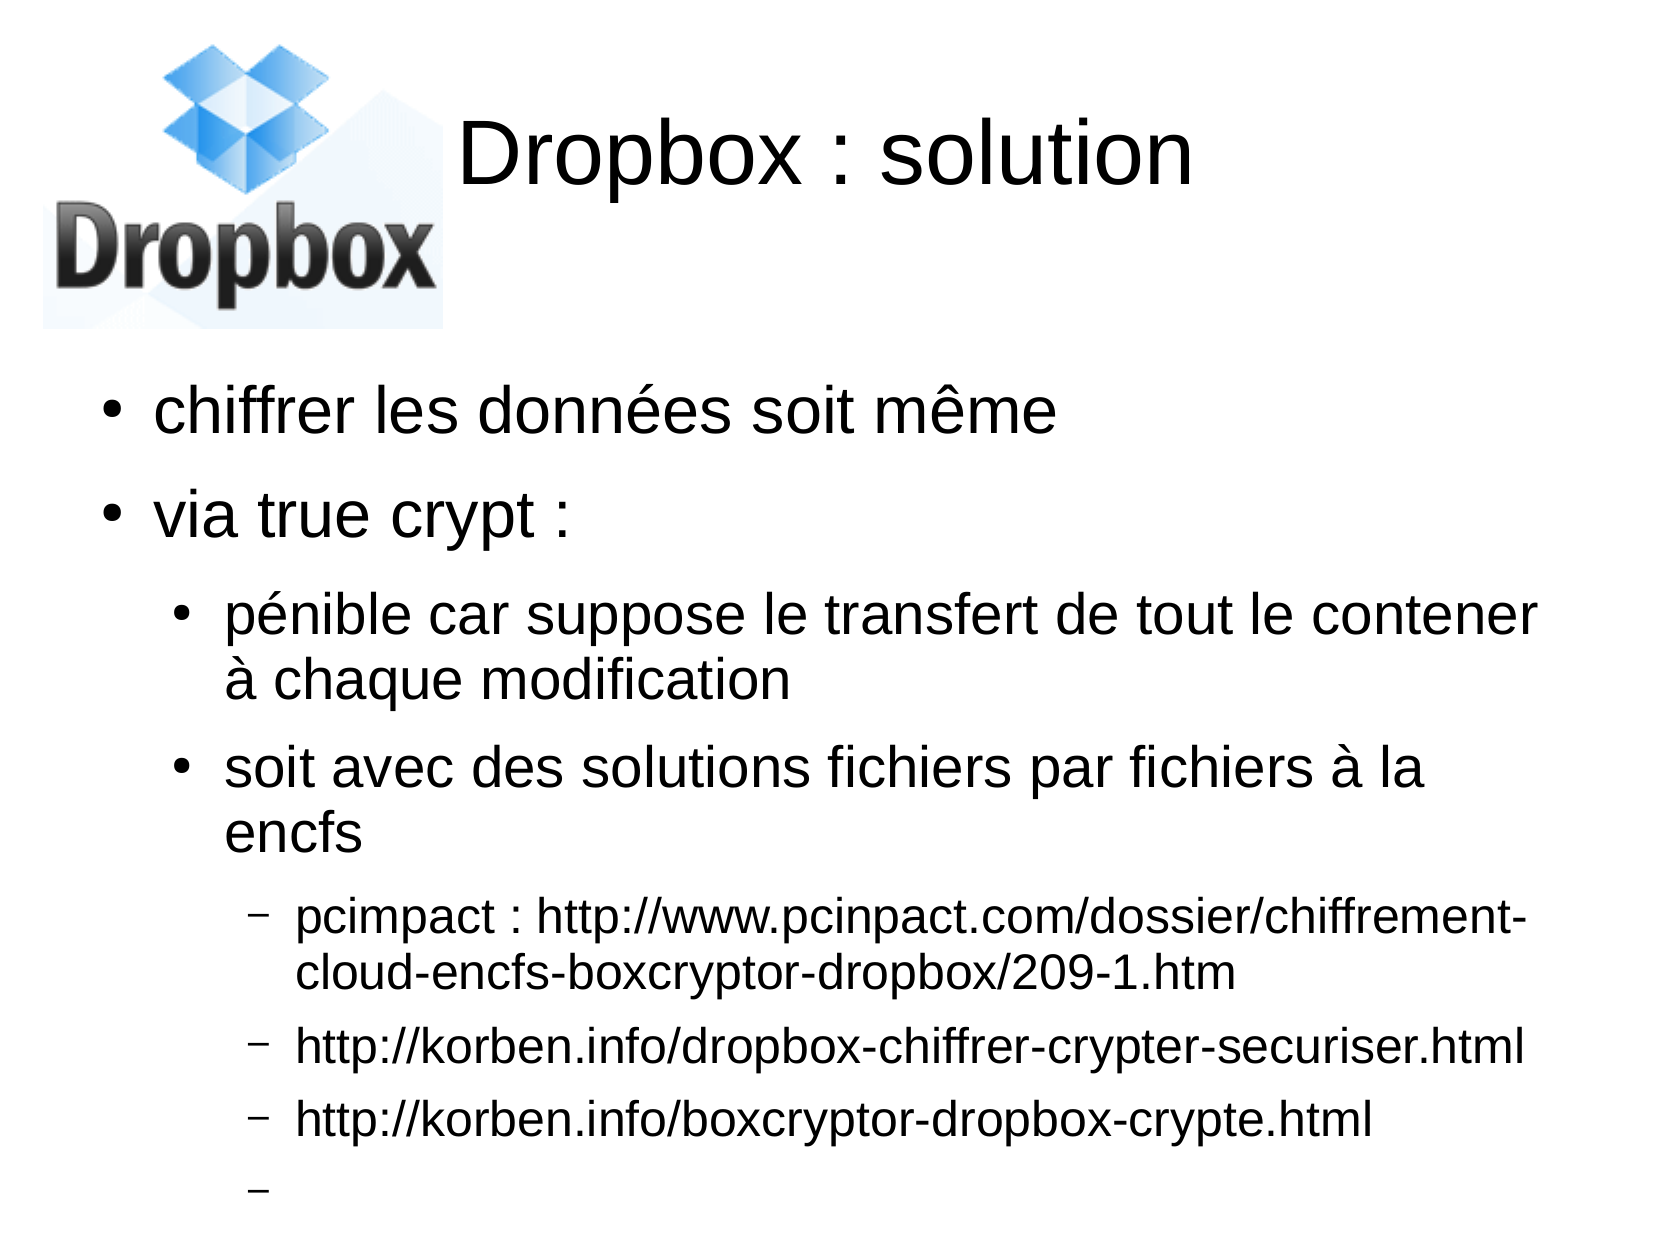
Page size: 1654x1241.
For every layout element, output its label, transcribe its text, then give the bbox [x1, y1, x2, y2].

title Dropbox : solution [443, 49, 1571, 257]
picture [43, 29, 443, 329]
list chiffrer les données soit même via true crypt : pénible car suppose le transfert de tout le contener à chaque modification soit avec des solutions fichiers par fichiers à la encfs pcimpact : http://www.pcinpact.com/dossier/chiffrement-cloud-encfs-boxcryptor-dropbox/209-1.htm http://korben.info/dropbox-chiffrer-crypter-securiser.html http://korben.info/boxcryptor-dropbox-crypte.html [82, 372, 1571, 1192]
